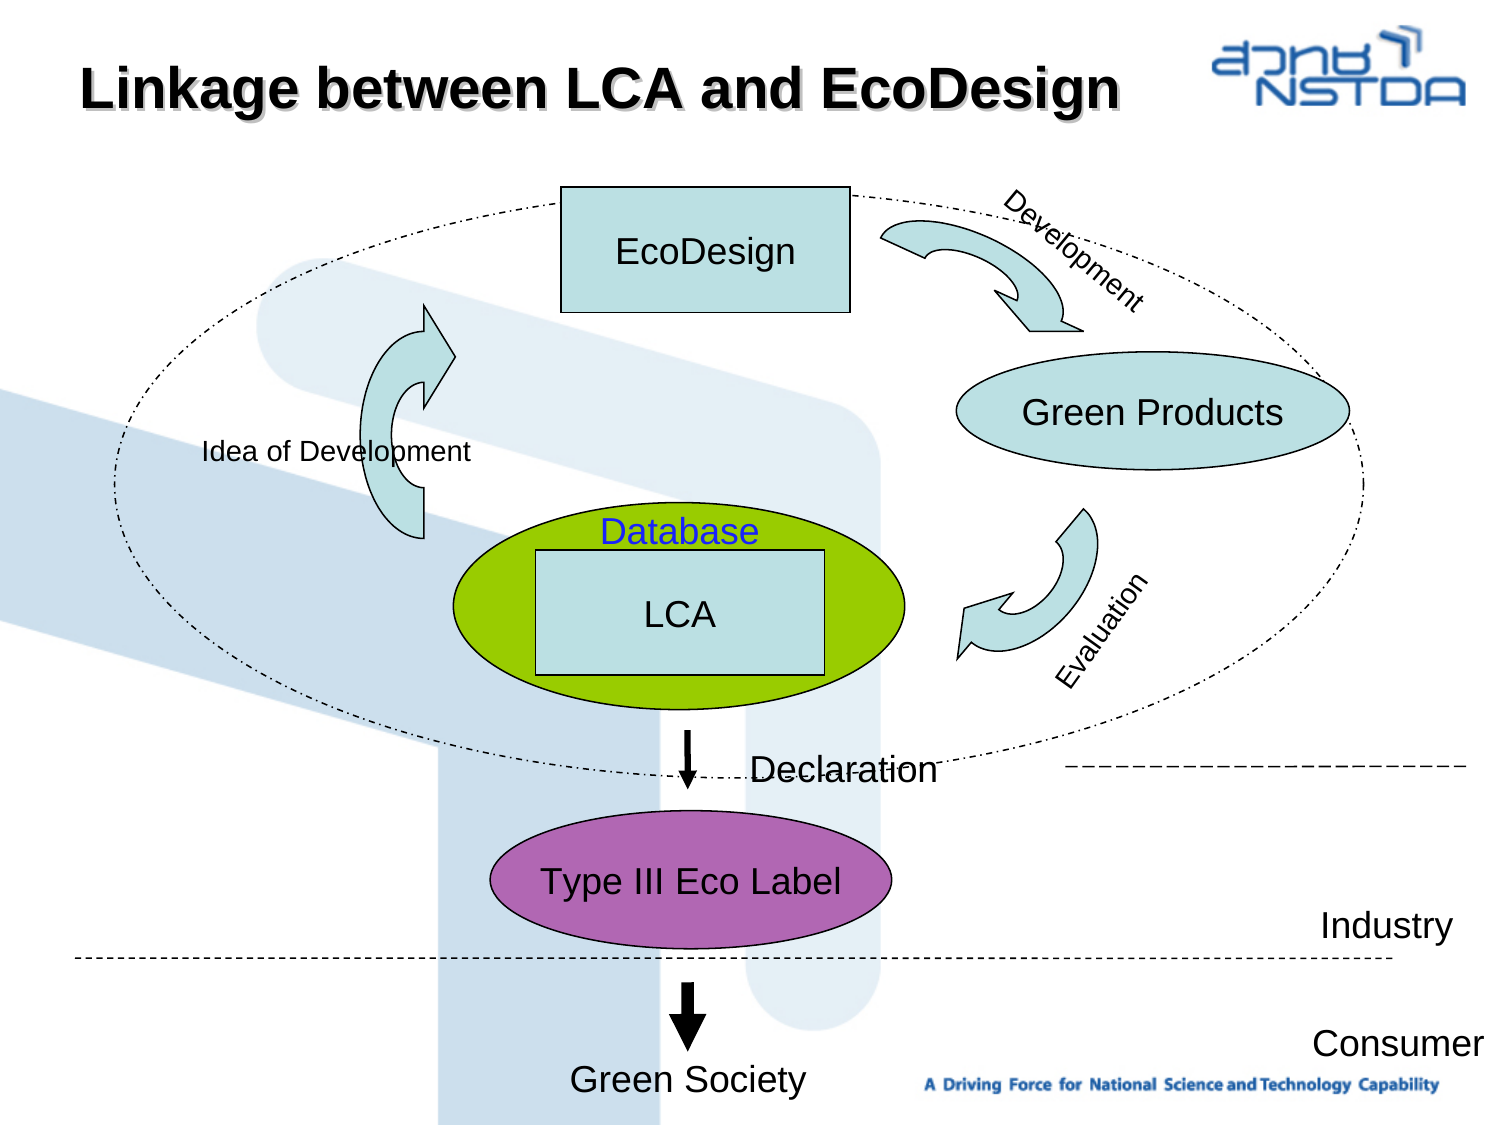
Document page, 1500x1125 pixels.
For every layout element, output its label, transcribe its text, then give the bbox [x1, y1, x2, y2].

text_box EcoDesign [560, 187, 850, 313]
text_box [453, 526, 905, 710]
text_box Evaluation [1031, 547, 1170, 712]
text_box [365, 476, 424, 539]
text_box Industry [1305, 893, 1469, 954]
text_box Linkage between LCA and EcoDesign [64, 42, 1152, 129]
text_box Green Products [956, 351, 1350, 470]
text_box [360, 305, 456, 424]
text_box Database [535, 466, 825, 592]
text_box Green Society [554, 1046, 822, 1108]
text_box LCA [535, 592, 825, 676]
text_box Idea of Development [186, 424, 488, 476]
text_box Type III Eco Label [490, 810, 892, 949]
text_box Declaration [734, 737, 954, 799]
picture [0, 0, 1500, 1125]
text_box [957, 508, 1098, 659]
text_box Consumer [1297, 1011, 1500, 1072]
text_box [880, 220, 1084, 332]
text_box Development [981, 166, 1170, 335]
